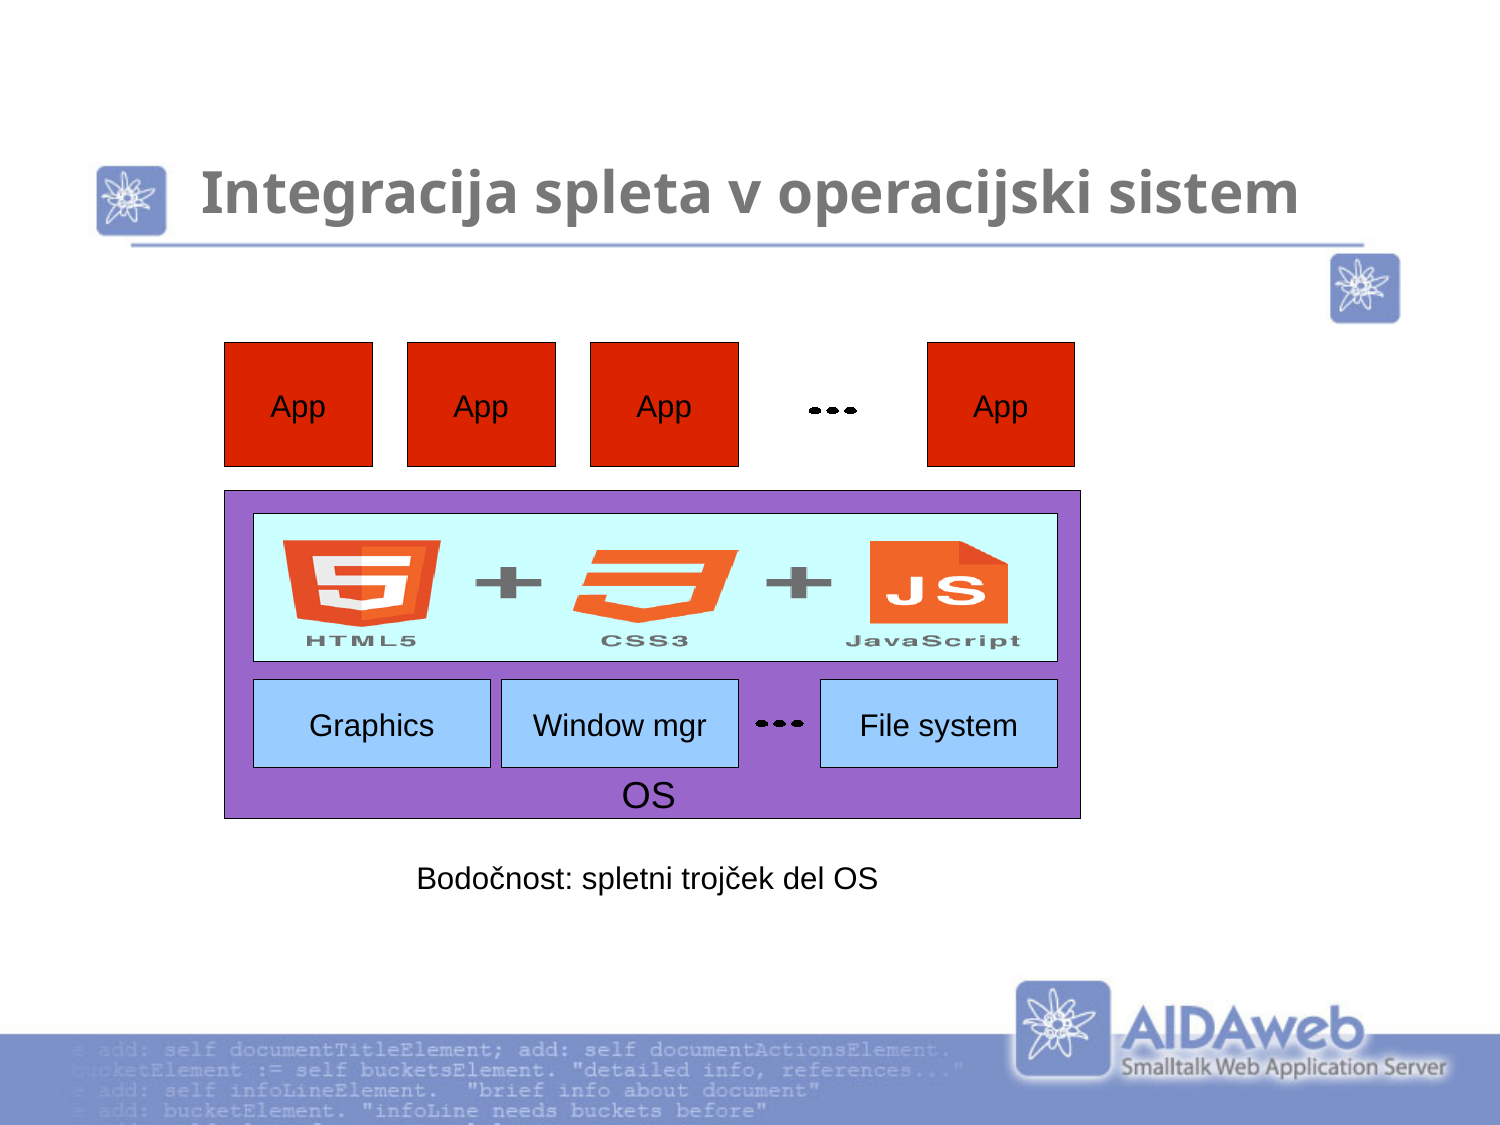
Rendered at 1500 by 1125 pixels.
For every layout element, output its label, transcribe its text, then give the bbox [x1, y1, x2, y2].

text_box [224, 490, 1081, 819]
text_box [844, 407, 857, 414]
text_box OS [606, 763, 691, 821]
text_box App [927, 342, 1075, 467]
text_box [826, 407, 839, 414]
text_box File system [820, 679, 1058, 768]
text_box App [590, 342, 739, 467]
text_box Bodočnost: spletni trojček del OS [401, 850, 895, 901]
text_box Graphics [253, 679, 491, 768]
text_box App [224, 342, 373, 467]
text_box [809, 407, 821, 414]
text_box Window mgr [501, 679, 739, 768]
title Integracija spleta v operacijski sistem [181, 29, 1365, 266]
text_box App [407, 342, 556, 467]
picture [0, 0, 1500, 1125]
